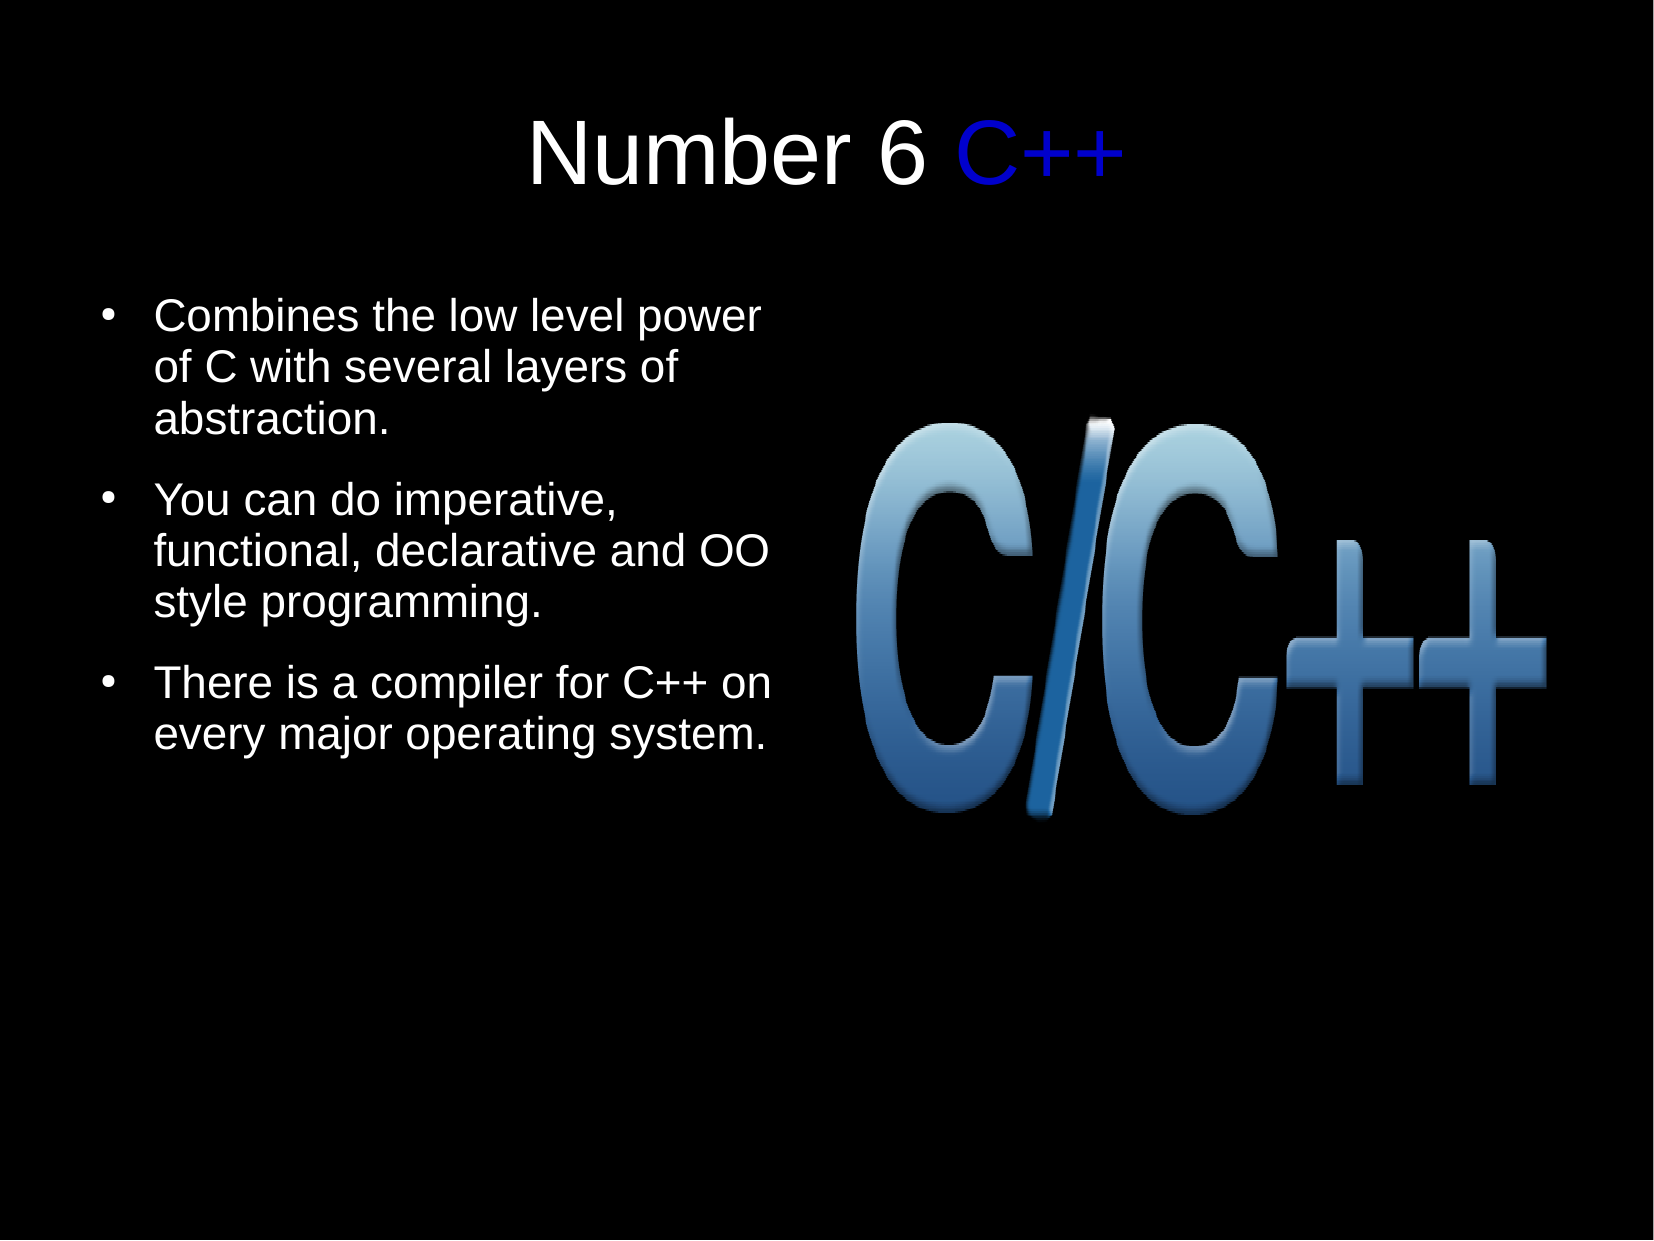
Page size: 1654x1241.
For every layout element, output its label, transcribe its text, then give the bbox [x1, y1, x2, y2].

picture [845, 290, 1598, 991]
list Combines the low level power of C with several layers of abstraction. You can do imperative, functional, declarative and OO style programming. There is a compiler for C++ on every major operating system. [82, 290, 809, 1010]
title Number 6 C++ [82, 49, 1571, 257]
